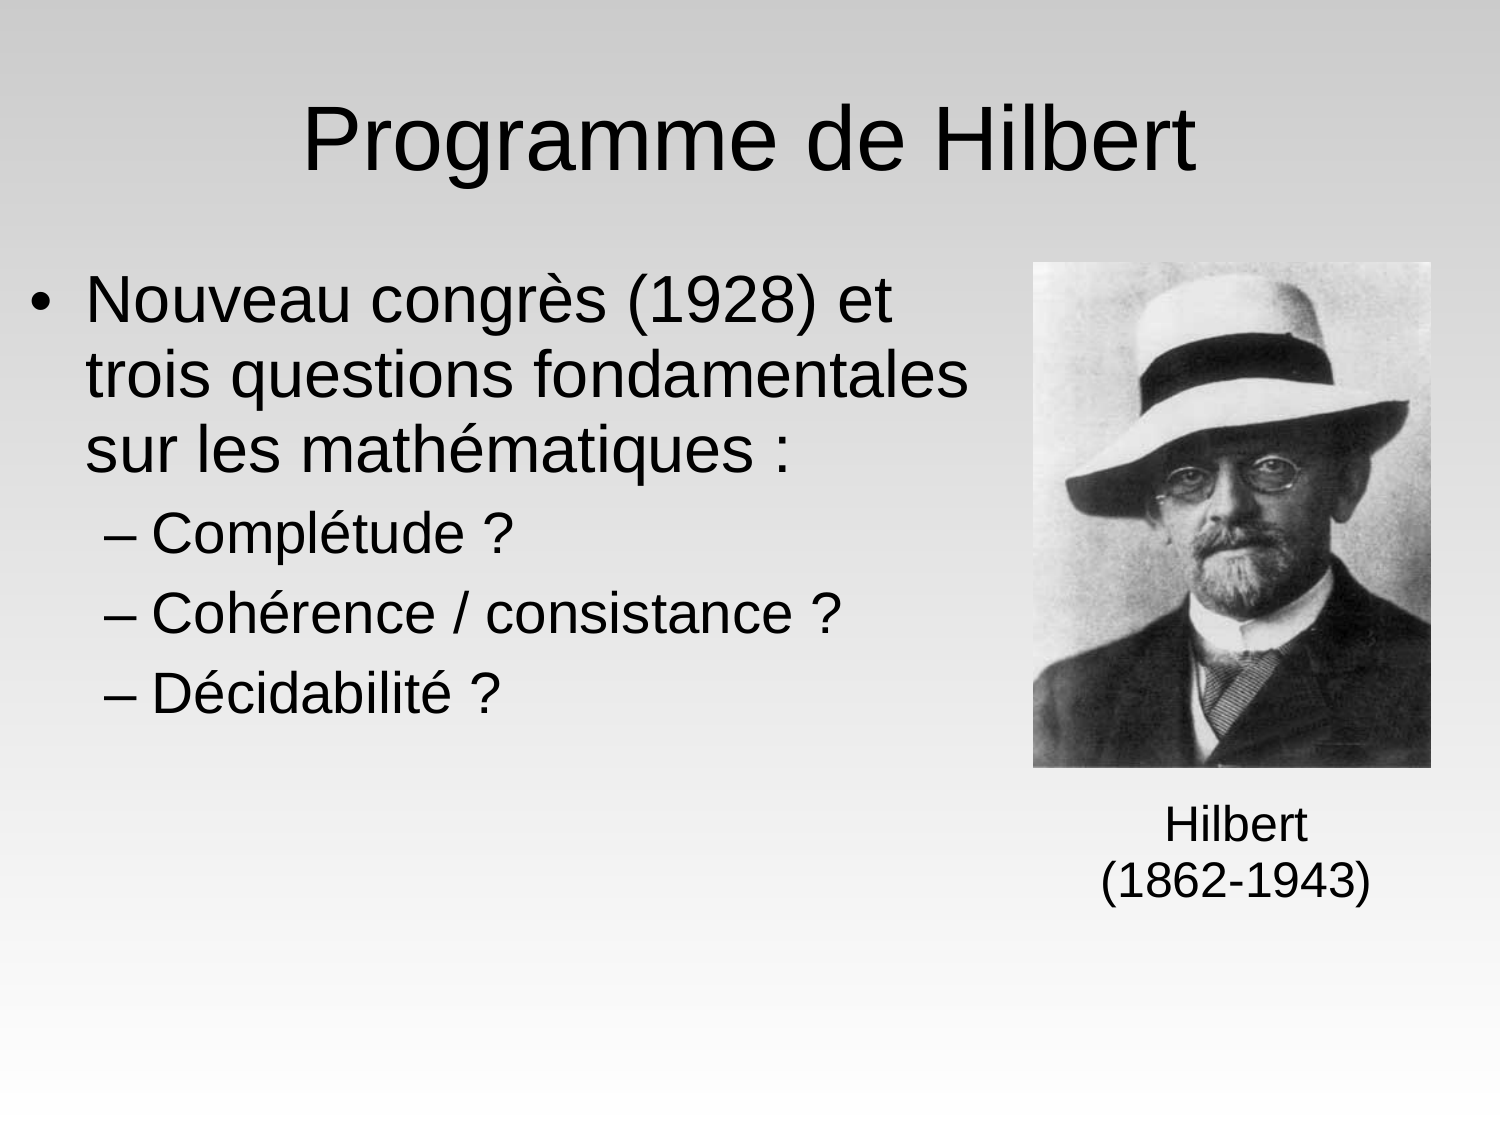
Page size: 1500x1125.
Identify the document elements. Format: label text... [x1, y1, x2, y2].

text_box Hilbert (1862-1943) [1085, 789, 1388, 916]
list Nouveau congrès (1928) et trois questions fondamentales sur les mathématiques : Complétude ? Cohérence / consistance ? Décidabilité ? [29, 262, 1004, 991]
picture [1033, 262, 1431, 768]
title Programme de Hilbert [75, 28, 1426, 250]
